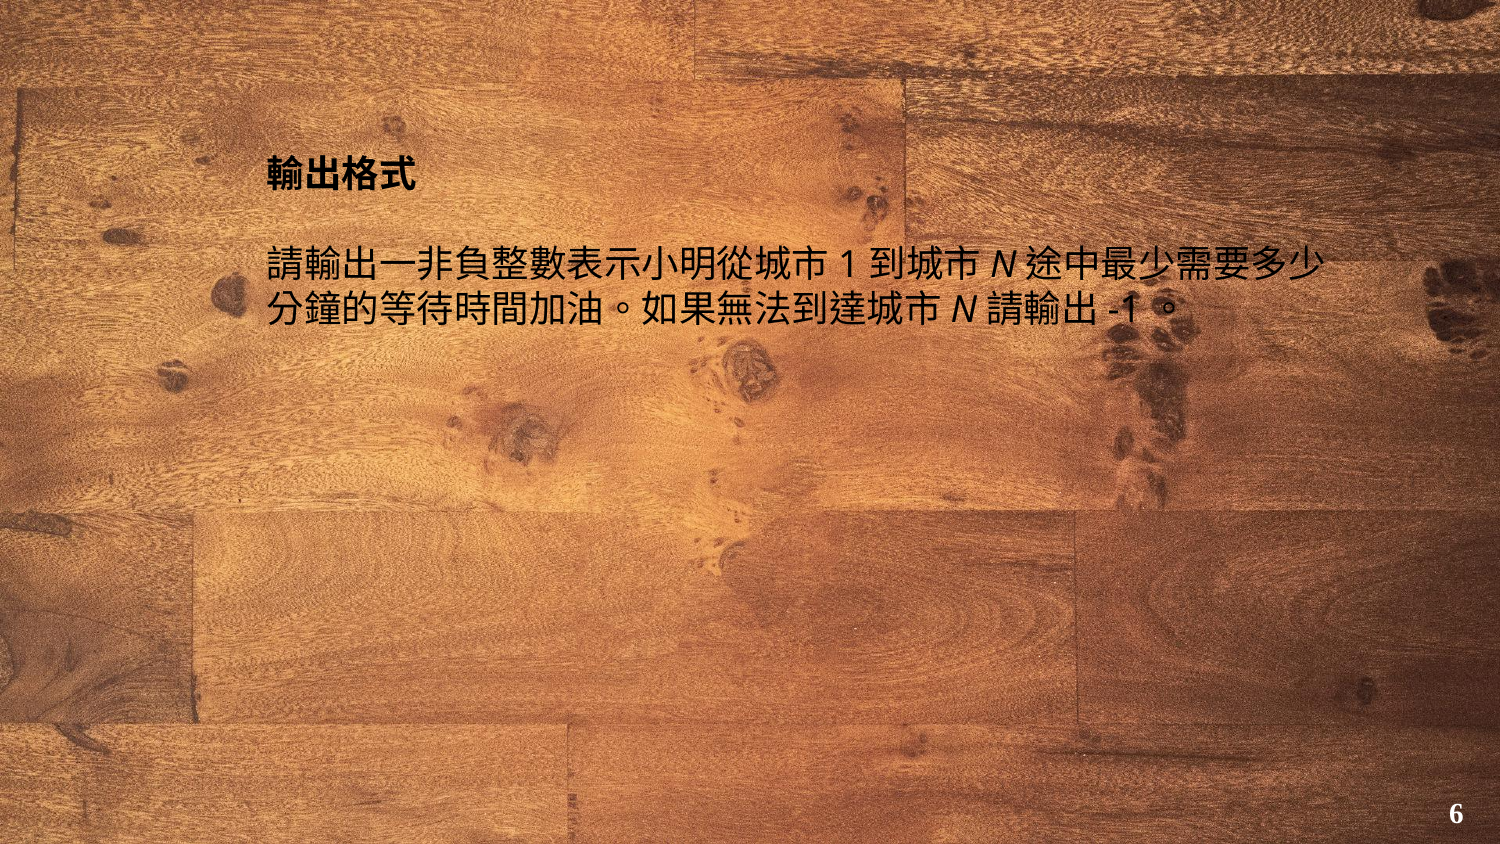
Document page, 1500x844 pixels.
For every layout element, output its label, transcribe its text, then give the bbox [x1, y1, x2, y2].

list 輸出格式 請輸出一非負整數表示小明從城市1到城市N途中最少需要多少分鐘的等待時間加油。如果無法到達城市N請輸出-1。 [251, 97, 1364, 723]
slide_number 6 [1434, 779, 1500, 844]
